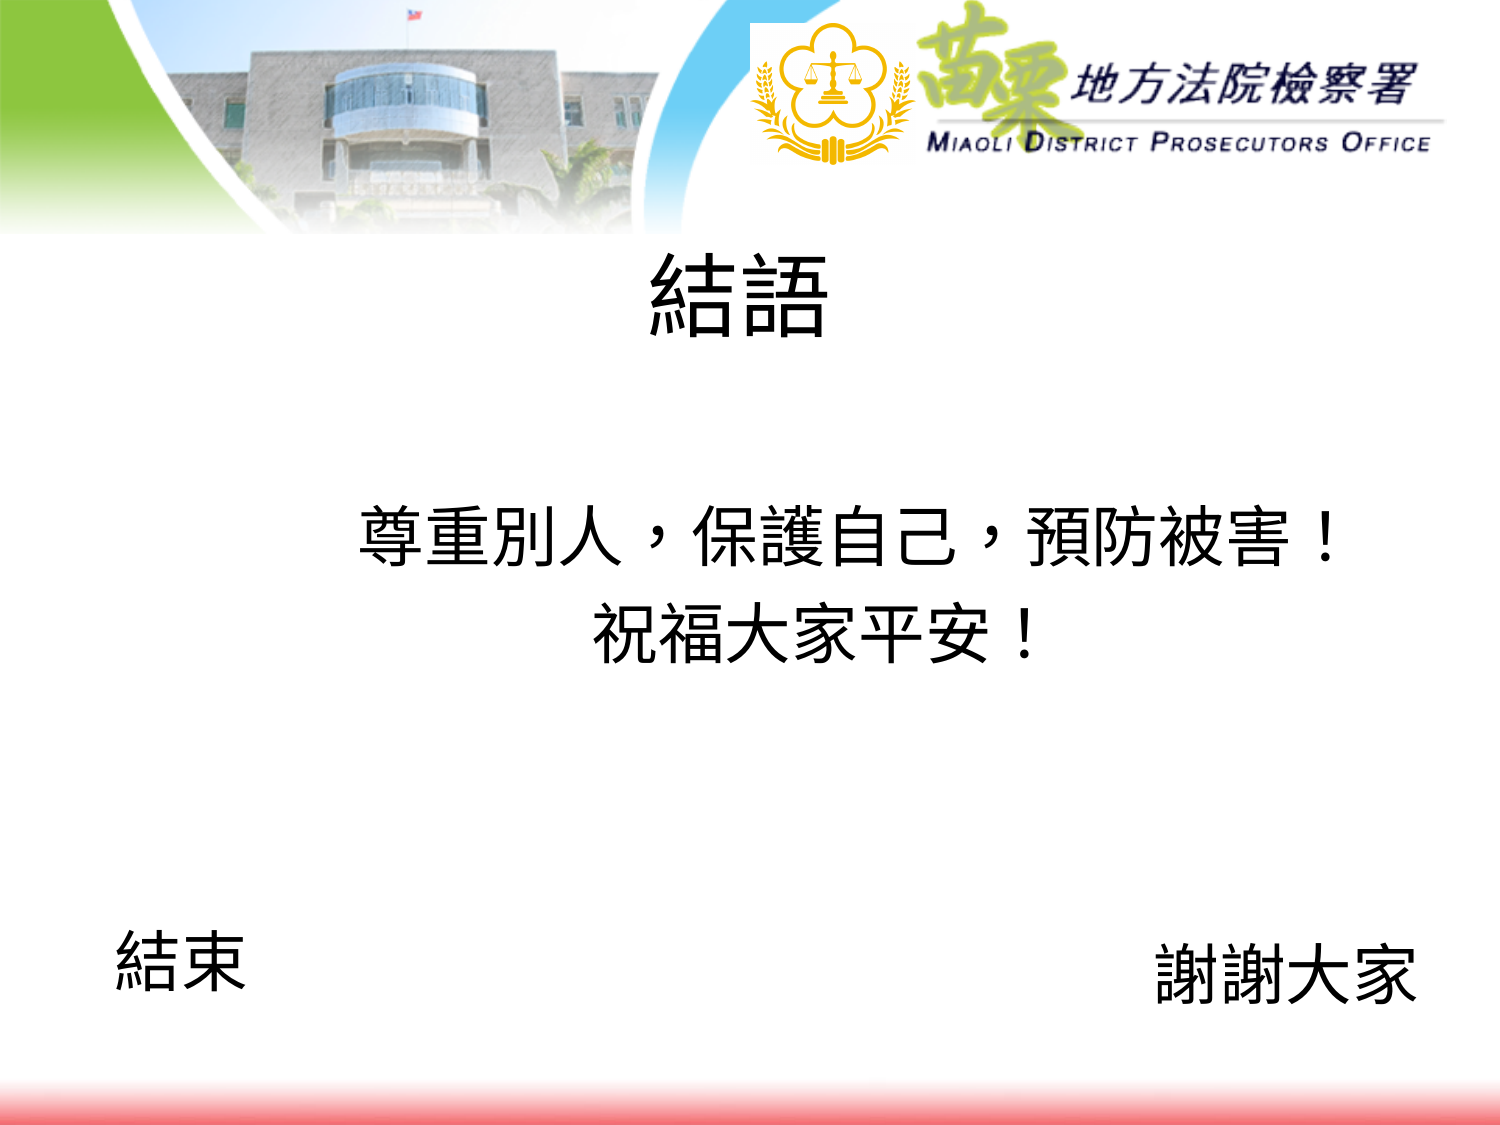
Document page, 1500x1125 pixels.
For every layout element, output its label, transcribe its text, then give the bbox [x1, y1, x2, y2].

list 尊重別人，保護自己，預防被害！ 祝福大家平安！ [212, 487, 1338, 713]
text_box 謝謝大家 [1137, 924, 1435, 1021]
title 結語 [75, 200, 1426, 388]
text_box 結束 [99, 912, 413, 1008]
